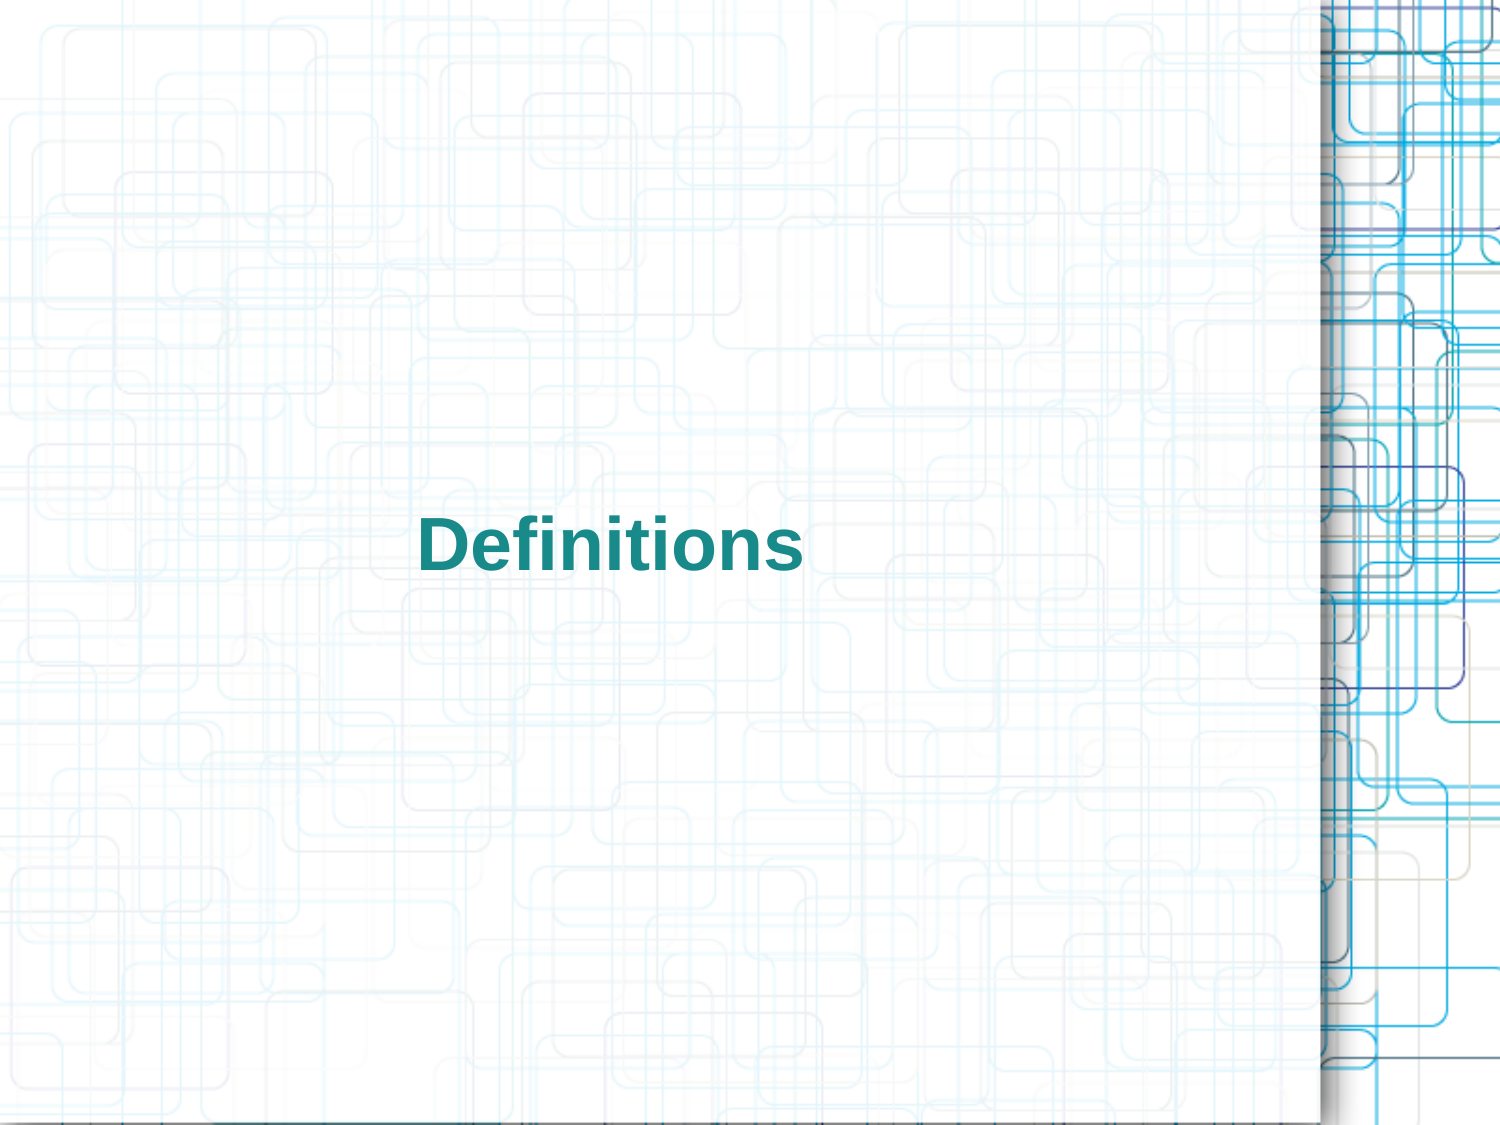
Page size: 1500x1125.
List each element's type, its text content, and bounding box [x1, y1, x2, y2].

picture [0, 0, 1500, 1125]
title Definitions [70, 441, 1152, 647]
